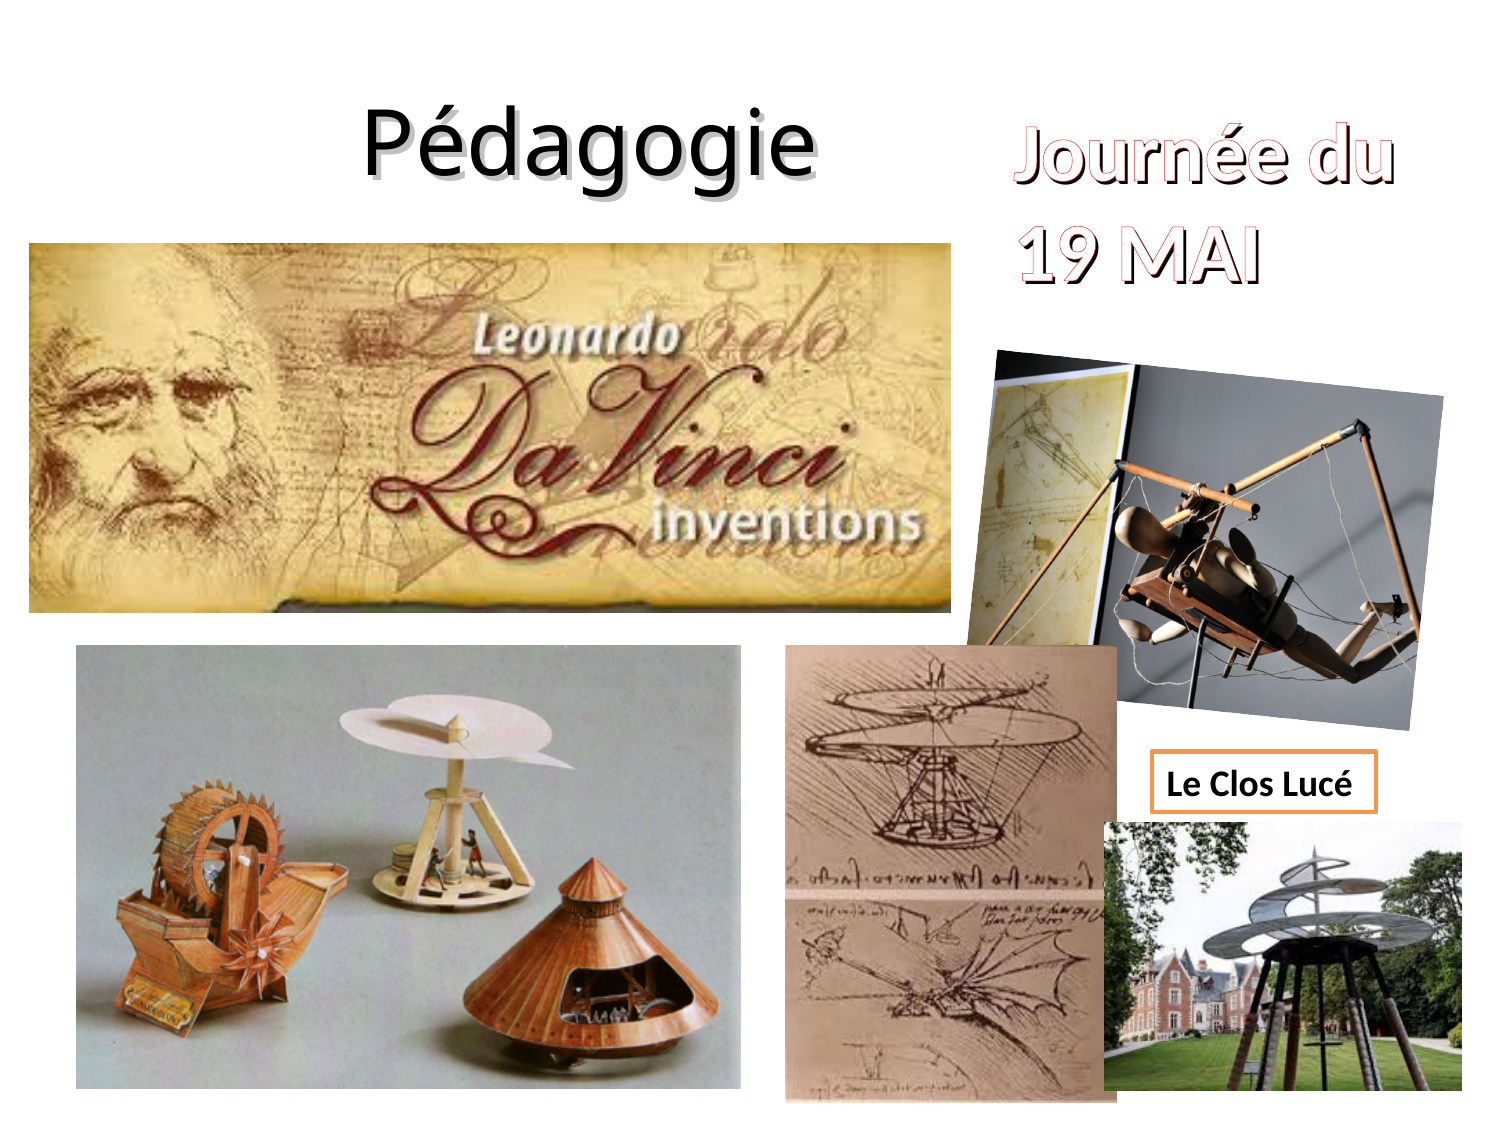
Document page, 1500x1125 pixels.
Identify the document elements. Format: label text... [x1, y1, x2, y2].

picture [785, 349, 1462, 1103]
picture [29, 243, 951, 613]
text_box Le Clos Lucé [1151, 751, 1377, 813]
picture [76, 645, 741, 1089]
title Pédagogie [75, 45, 1426, 233]
text_box Journée du 19 MAI [998, 90, 1424, 308]
